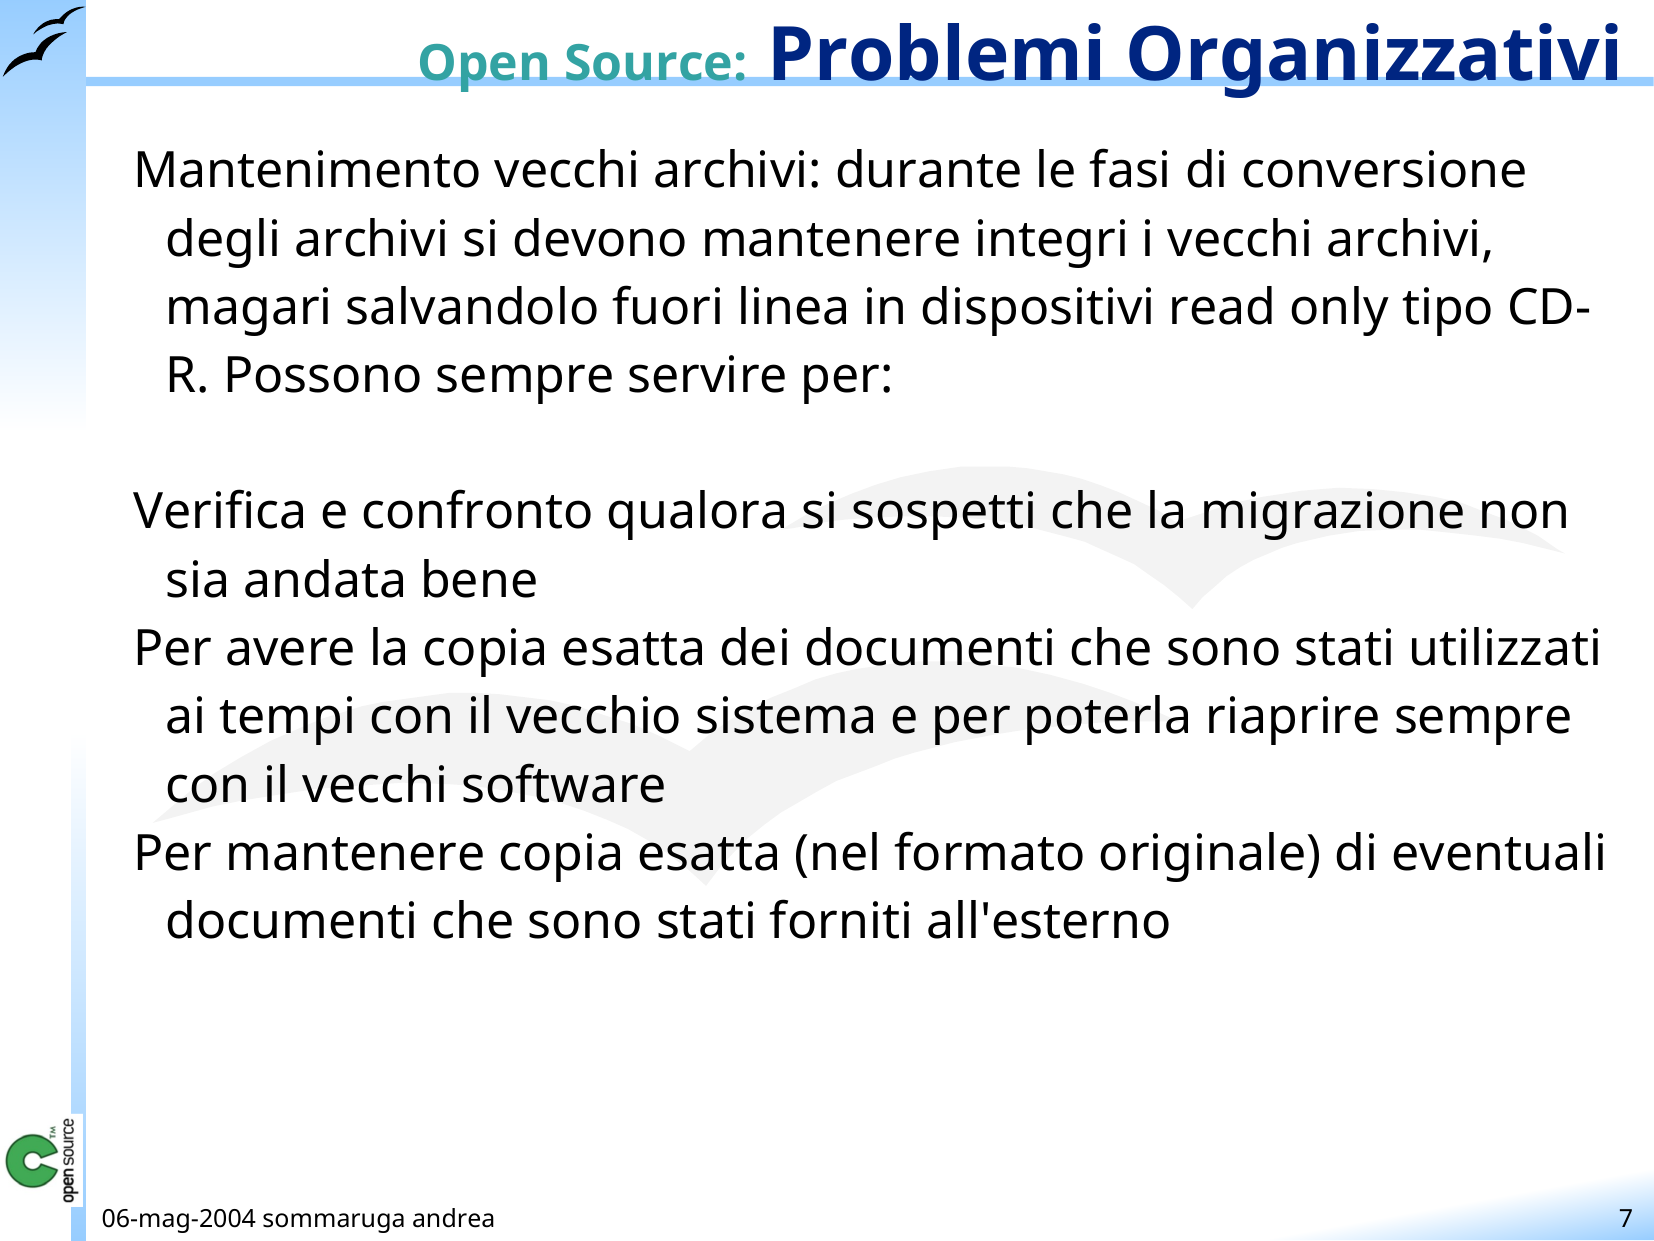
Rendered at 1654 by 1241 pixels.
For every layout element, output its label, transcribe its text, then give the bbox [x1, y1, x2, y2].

list Mantenimento vecchi archivi: durante le fasi di conversione degli archivi si devono mantenere integri i vecchi archivi, magari salvandolo fuori linea in dispositivi read only tipo CD-R. Possono sempre servire per: Verifica e confronto qualora si sospetti che la migrazione non sia andata bene Per avere la copia esatta dei documenti che sono stati utilizzati ai tempi con il vecchio sistema e per poterla riaprire sempre con il vecchi software Per mantenere copia esatta (nel formato originale) di eventuali documenti che sono stati forniti all'esterno [85, 134, 1628, 1163]
title Open Source: Problemi Organizzativi [85, 0, 1654, 104]
picture [1, 1115, 83, 1207]
